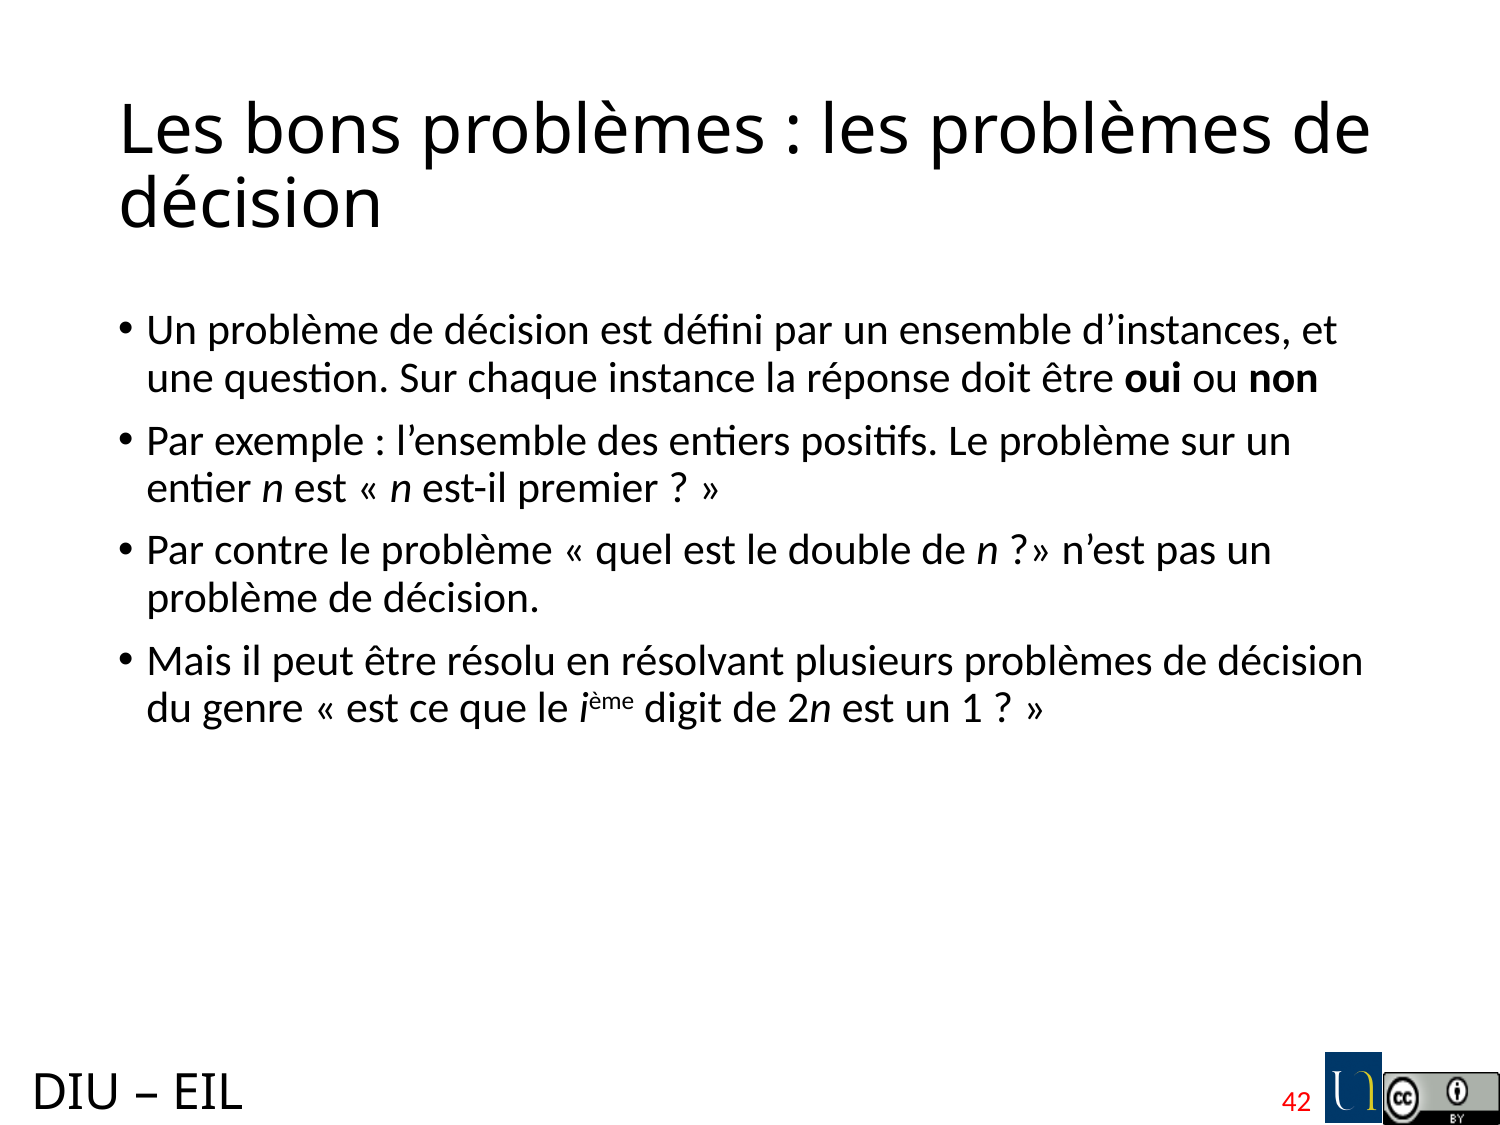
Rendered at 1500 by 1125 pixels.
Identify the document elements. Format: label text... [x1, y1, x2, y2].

picture [1325, 1052, 1382, 1123]
slide_number <numéro> [1240, 1070, 1327, 1125]
title Les bons problèmes : les problèmes de décision [103, 59, 1397, 278]
picture [1383, 1072, 1500, 1125]
list Un problème de décision est défini par un ensemble d’instances, et une question. Sur chaque instance la réponse doit être oui ou non Par exemple : l’ensemble des entiers positifs. Le problème sur un entier n est « n est-il premier ? » Par contre le problème « quel est le double de n ?» n’est pas un problème de décision. Mais il peut être résolu en résolvant plusieurs problèmes de décision du genre « est ce que le ième digit de 2n est un 1 ? » [103, 299, 1397, 1014]
